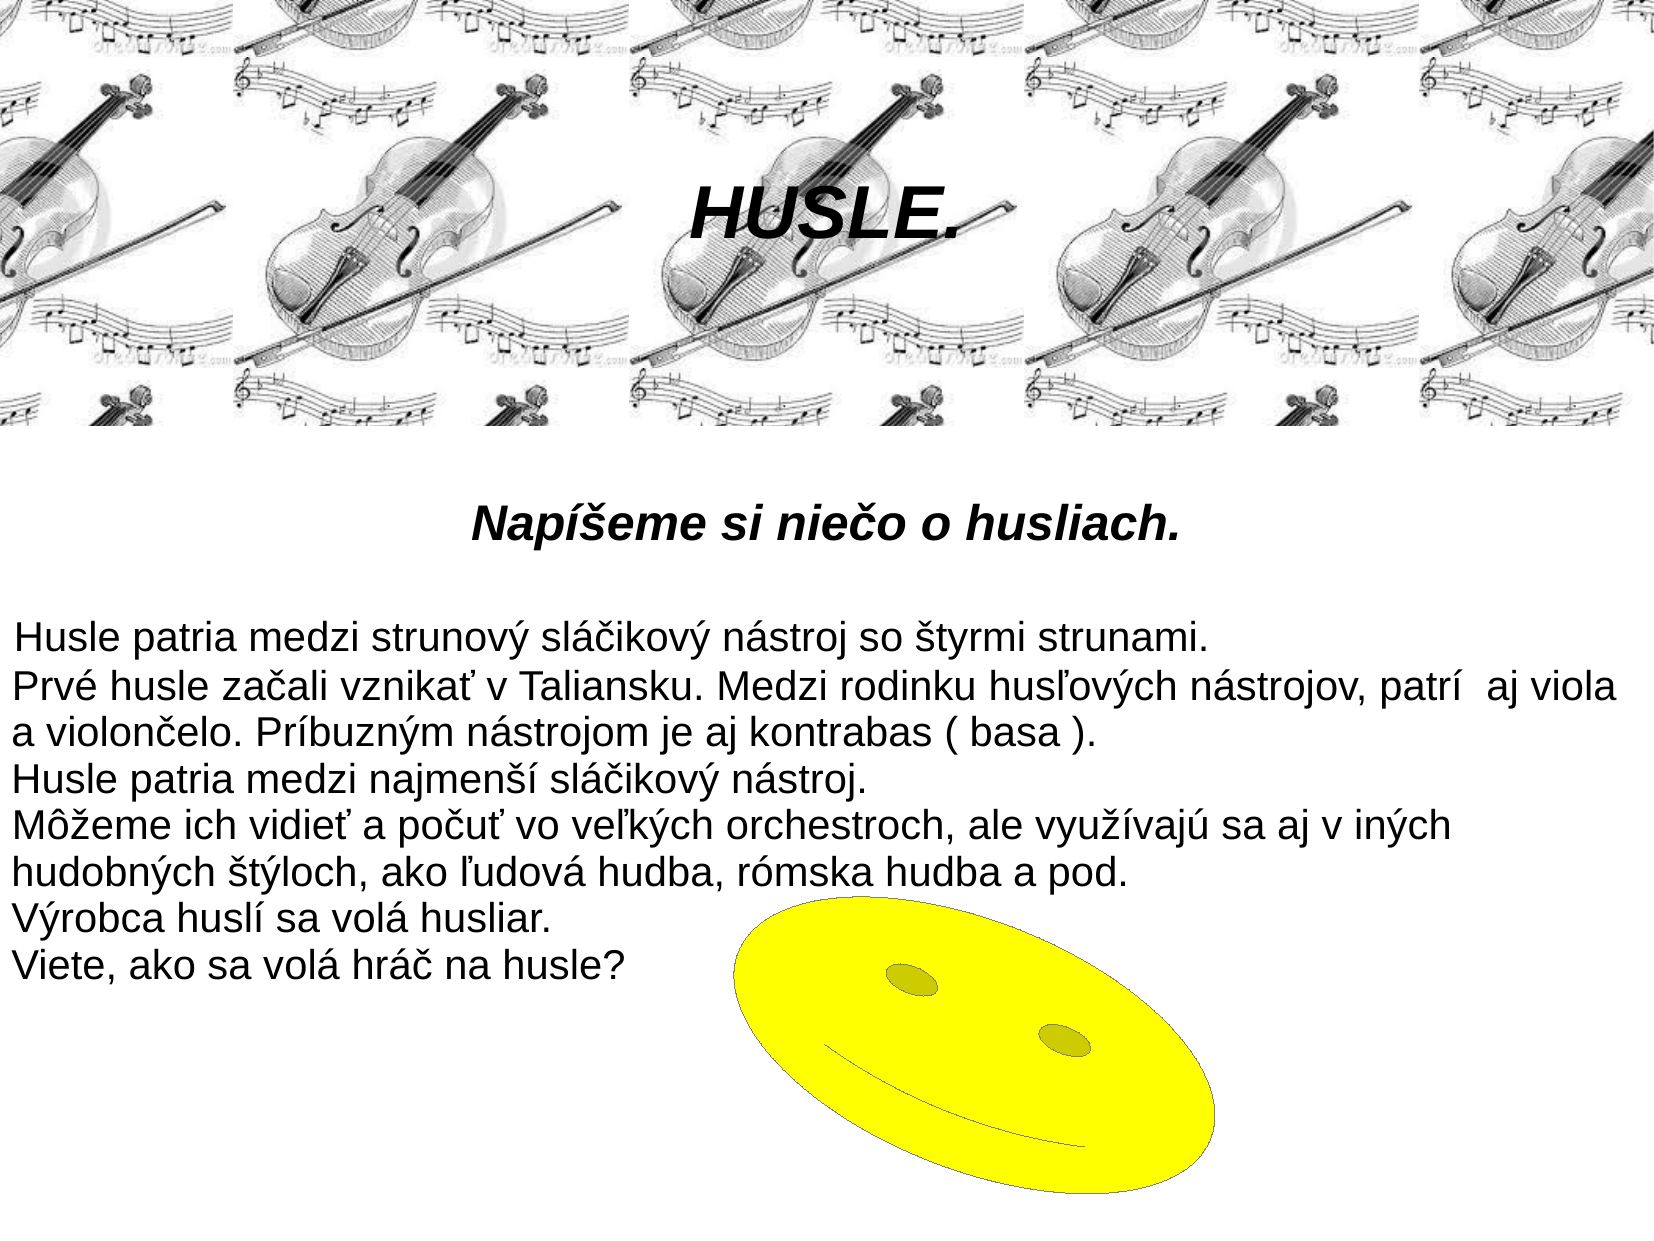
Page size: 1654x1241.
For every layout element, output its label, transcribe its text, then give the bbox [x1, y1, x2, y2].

text_box [733, 896, 1215, 1194]
title HUSLE. [0, 0, 1654, 354]
subtitle Napíšeme si niečo o husliach. Husle patria medzi strunový sláčikový nástroj so štyrmi strunami. Prvé husle začali vznikať v Taliansku. Medzi rodinku husľových nástrojov, patrí aj viola a violončelo. Príbuzným nástrojom je aj kontrabas ( basa ). Husle patria medzi najmenší sláčikový nástroj. Môžeme ich vidieť a počuť vo veľkých orchestroch, ale využívajú sa aj v iných hudobných štýloch, ako ľudová hudba, rómska hudba a pod. Výrobca huslí sa volá husliar. Viete, ako sa volá hráč na husle? [0, 354, 1654, 1241]
